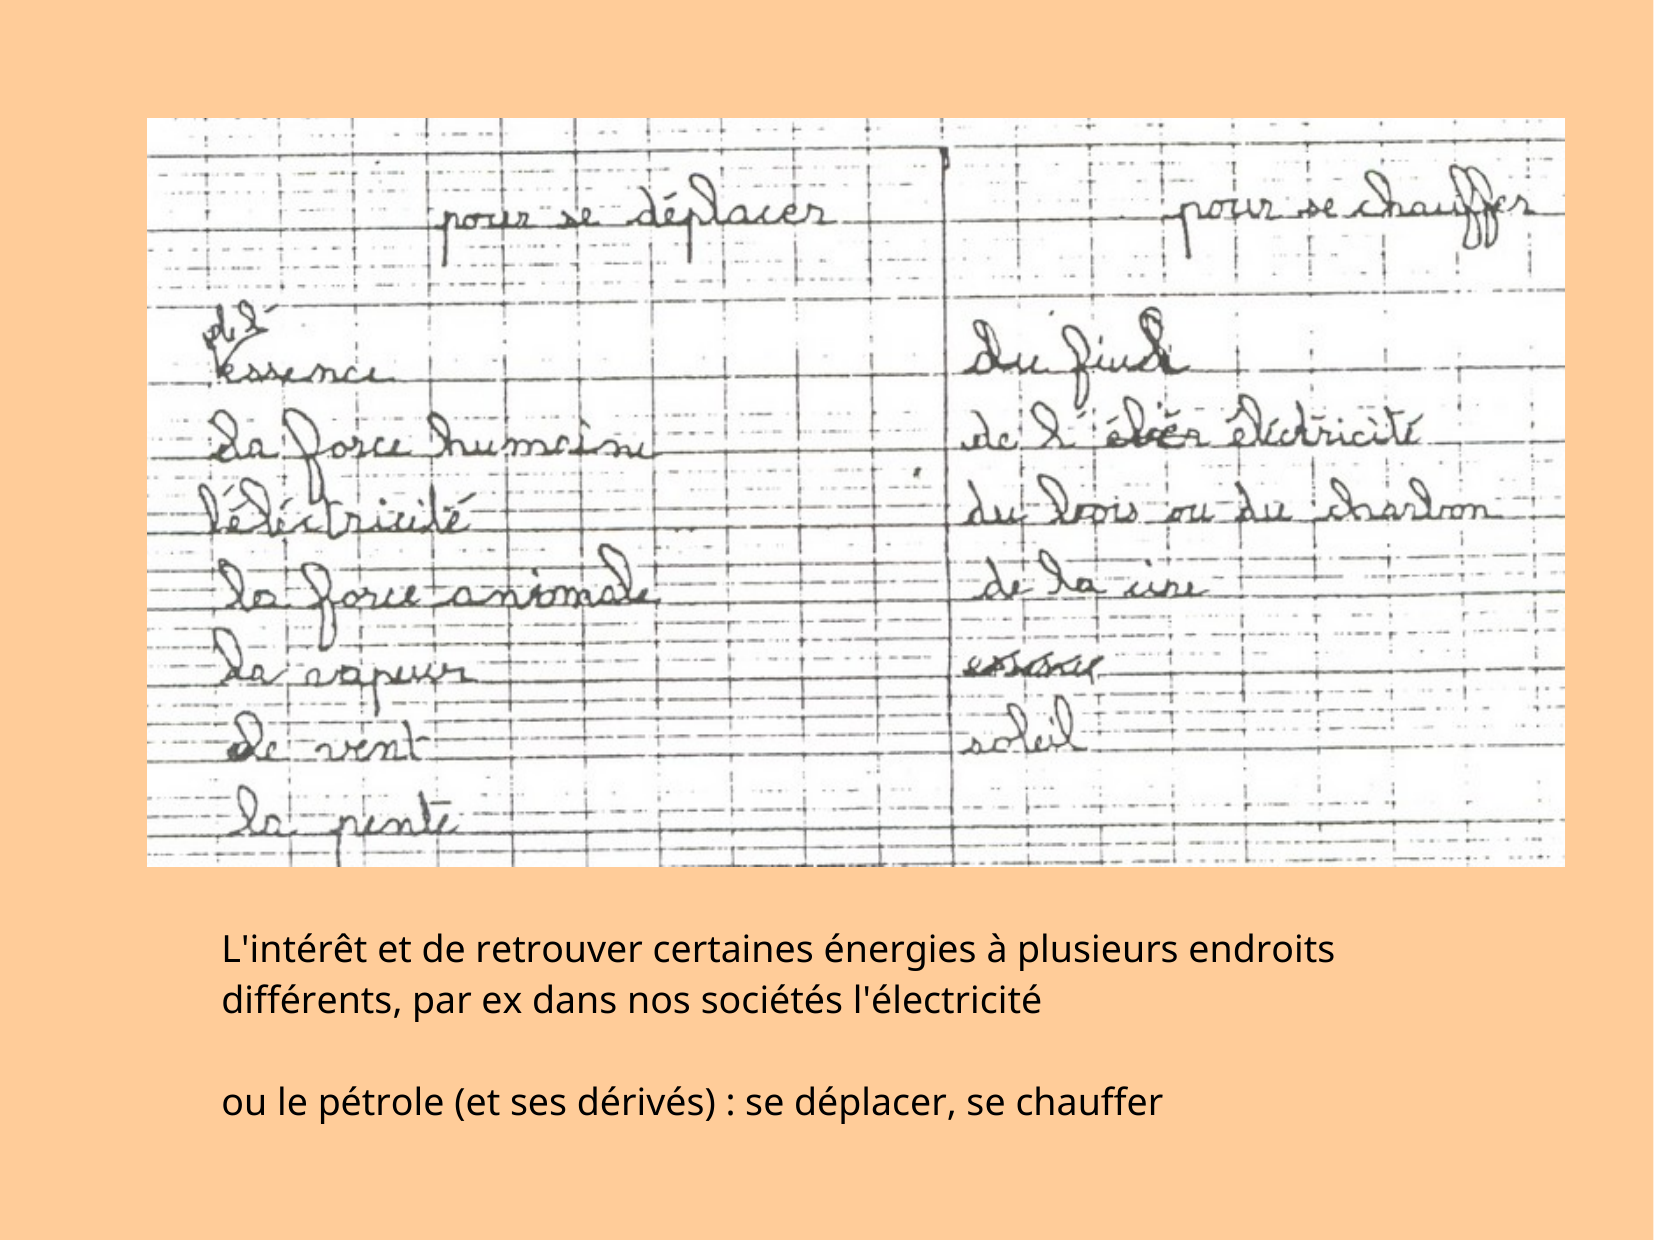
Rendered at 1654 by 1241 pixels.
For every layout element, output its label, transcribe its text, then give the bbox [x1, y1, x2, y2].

picture [147, 118, 1565, 867]
text_box L'intérêt et de retrouver certaines énergies à plusieurs endroits différents, par ex dans nos sociétés l'électricité ou le pétrole (et ses dérivés) : se déplacer, se chauffer [206, 915, 1536, 1152]
